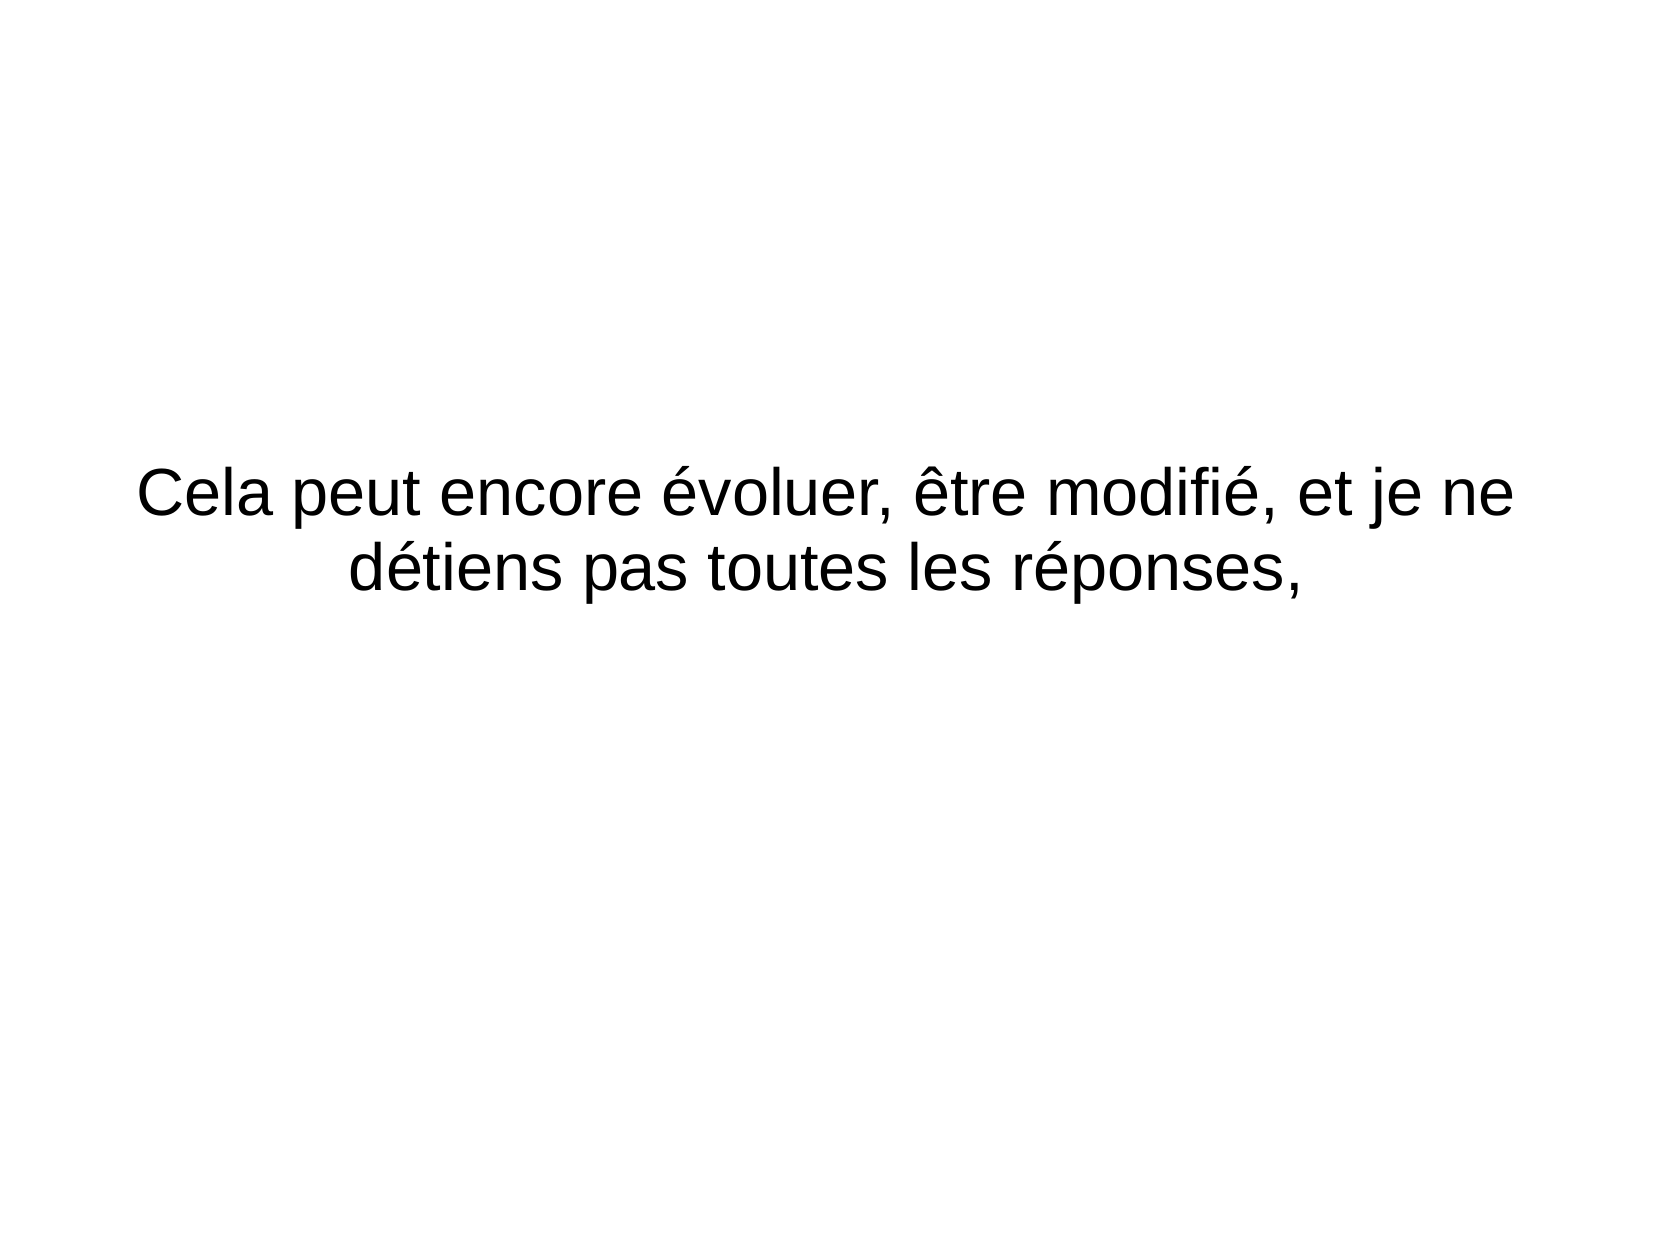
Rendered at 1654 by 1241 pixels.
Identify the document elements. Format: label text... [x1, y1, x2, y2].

subtitle Cela peut encore évoluer, être modifié, et je ne détiens pas toutes les réponses, [82, 49, 1571, 1010]
